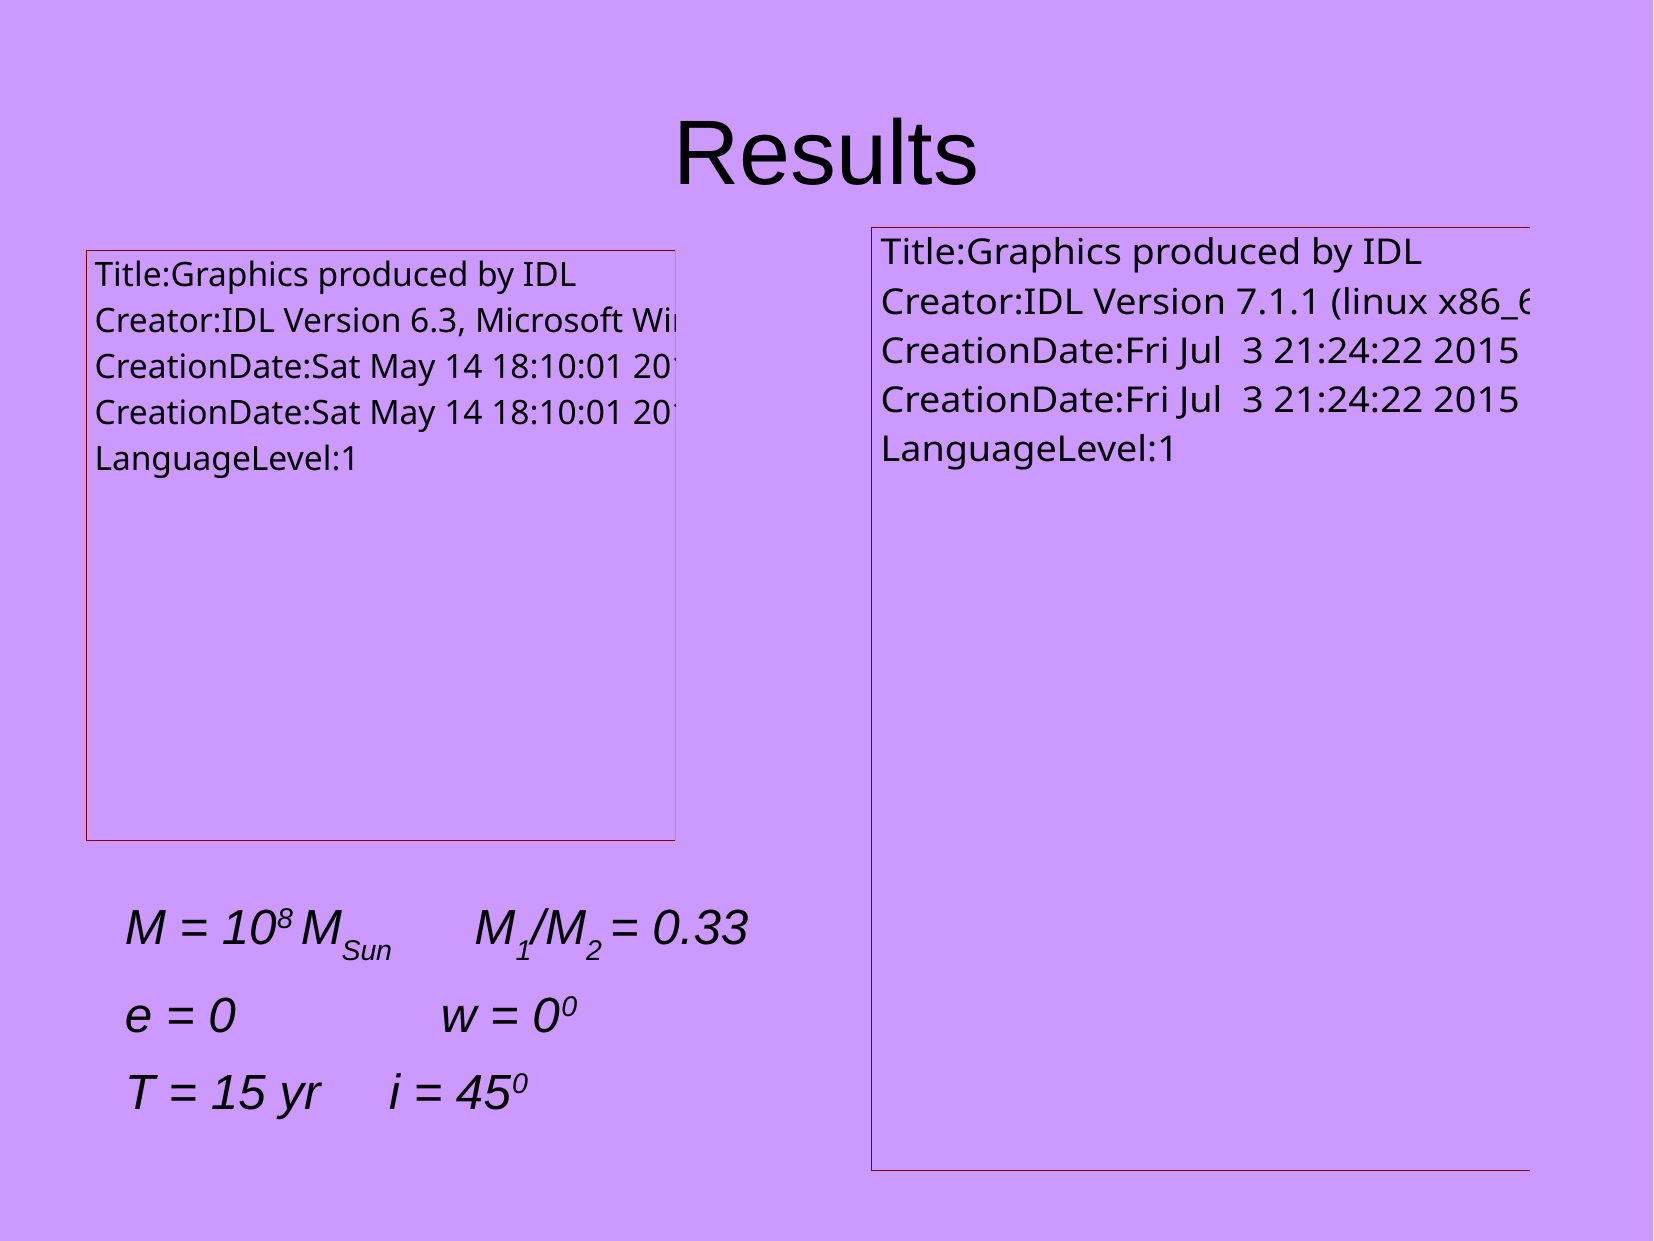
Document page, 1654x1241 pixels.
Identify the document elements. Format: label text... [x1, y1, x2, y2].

list M = 108 MSun M1/M2 = 0.33 e = 0 w = 00 T = 15 yr i = 450 [72, 900, 826, 1126]
title Results [82, 49, 1571, 257]
picture [868, 225, 1531, 1171]
picture [83, 248, 676, 841]
